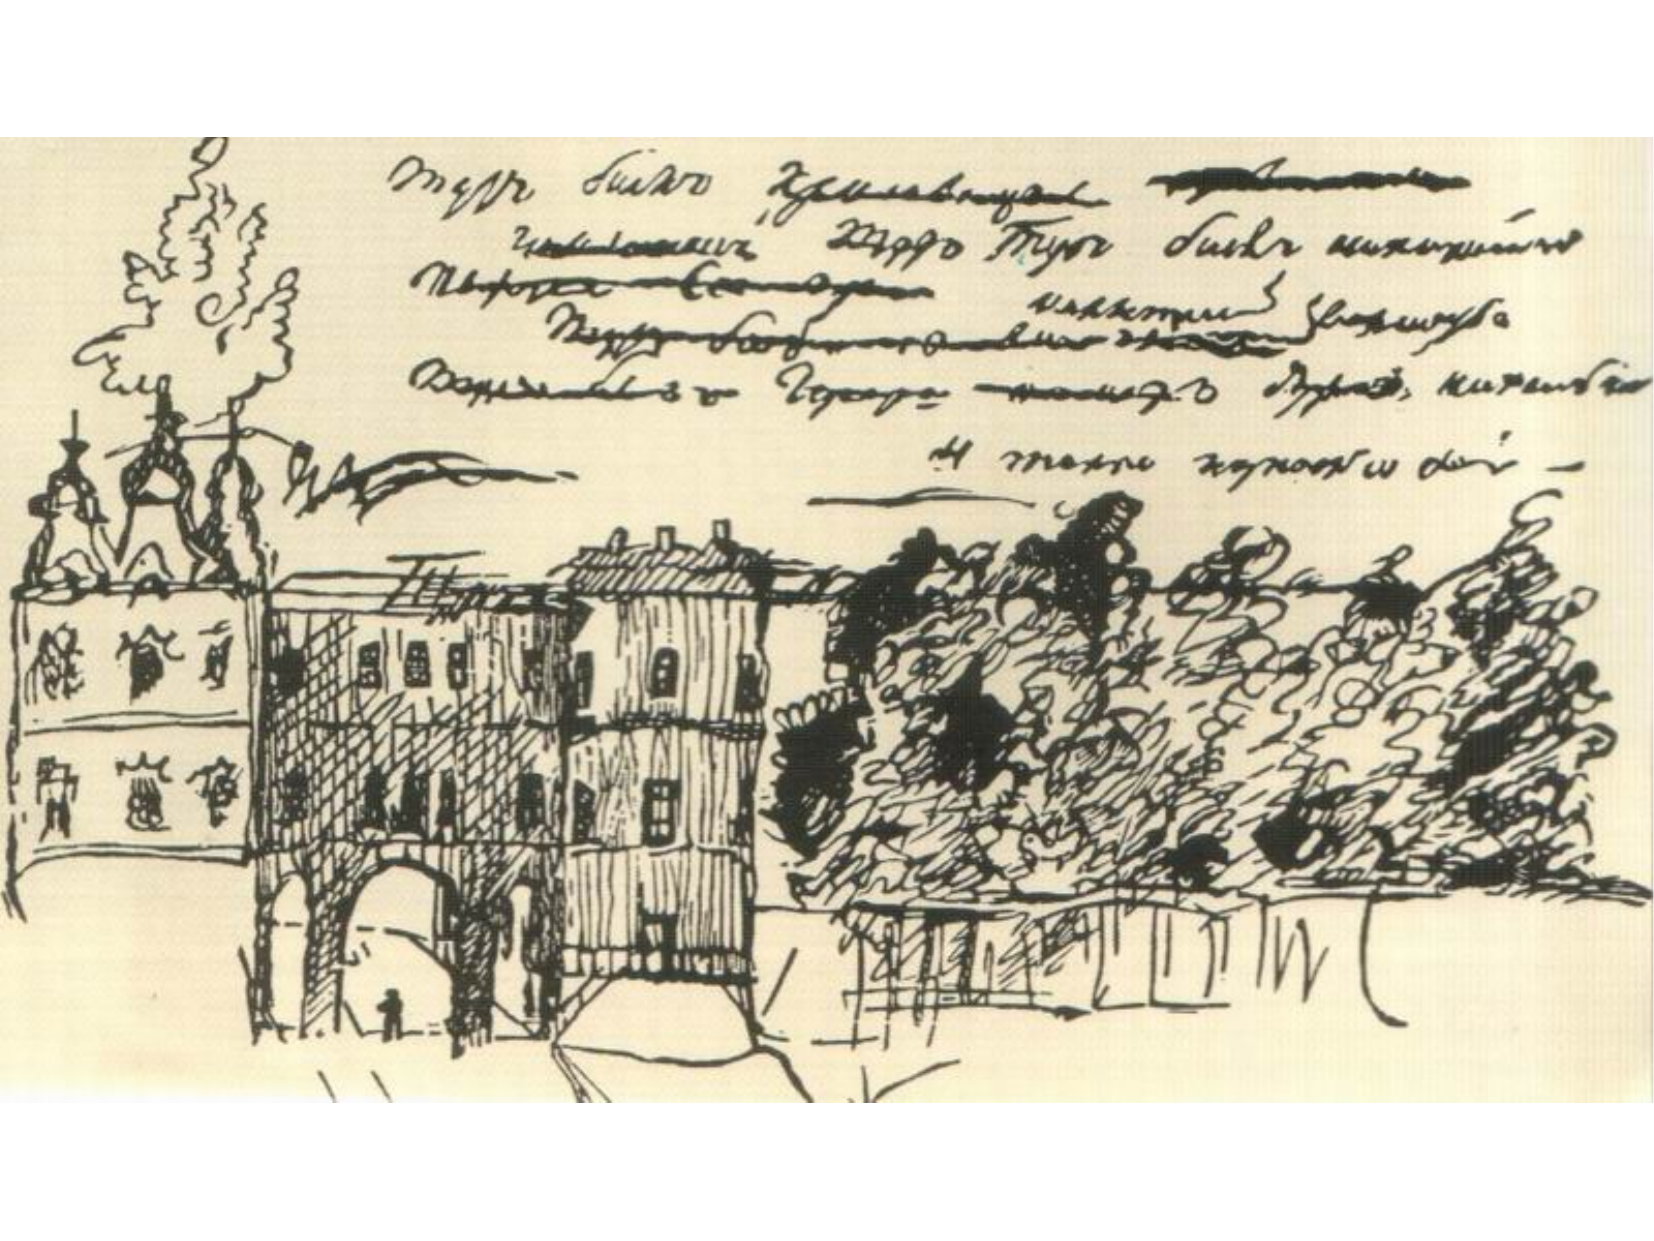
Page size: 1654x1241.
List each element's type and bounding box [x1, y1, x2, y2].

picture [0, 137, 1654, 1103]
